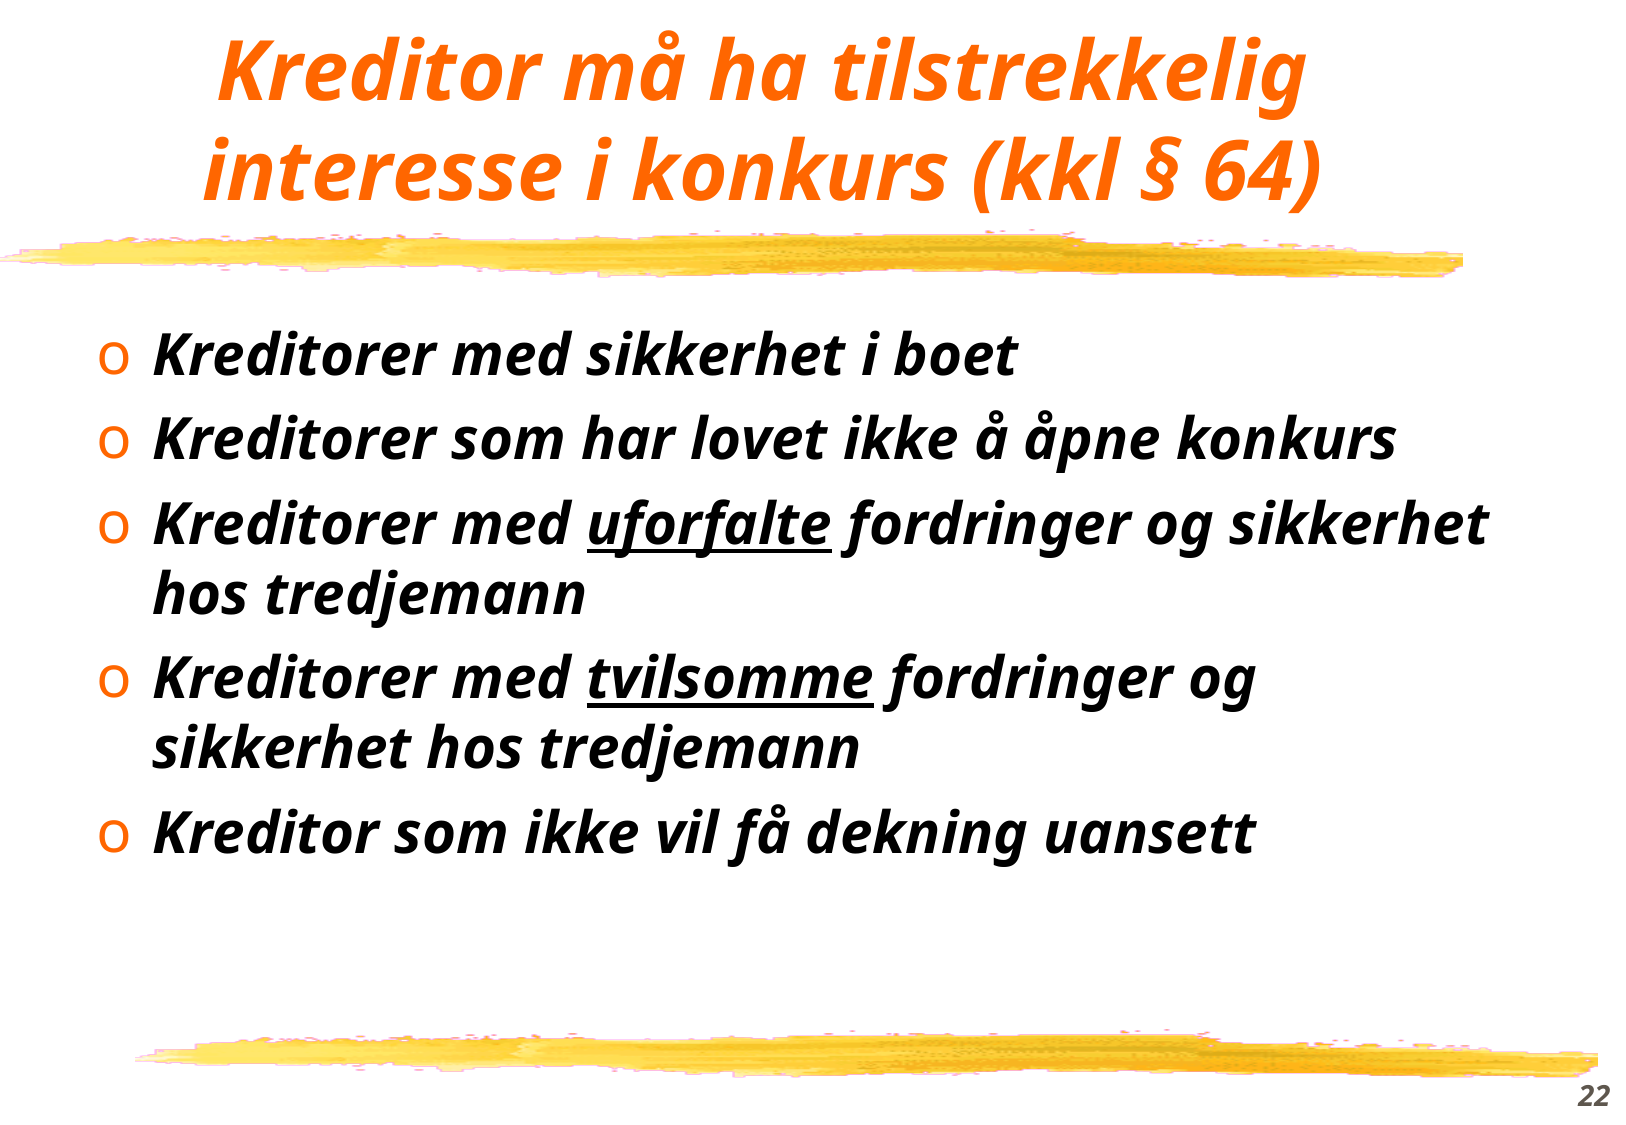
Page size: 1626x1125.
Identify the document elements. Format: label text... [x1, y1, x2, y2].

text_box <number> [1516, 1050, 1626, 1125]
picture [135, 1024, 1598, 1088]
picture [0, 224, 1463, 288]
list Kreditorer med sikkerhet i boet Kreditorer som har lovet ikke å åpne konkurs Kreditorer med uforfalte fordringer og sikkerhet hos tredjemann Kreditorer med tvilsomme fordringer og sikkerhet hos tredjemann Kreditor som ikke vil få dekning uansett [81, 309, 1535, 1001]
title Kreditor må ha tilstrekkelig interesse i konkurs (kkl § 64) [72, 9, 1454, 225]
